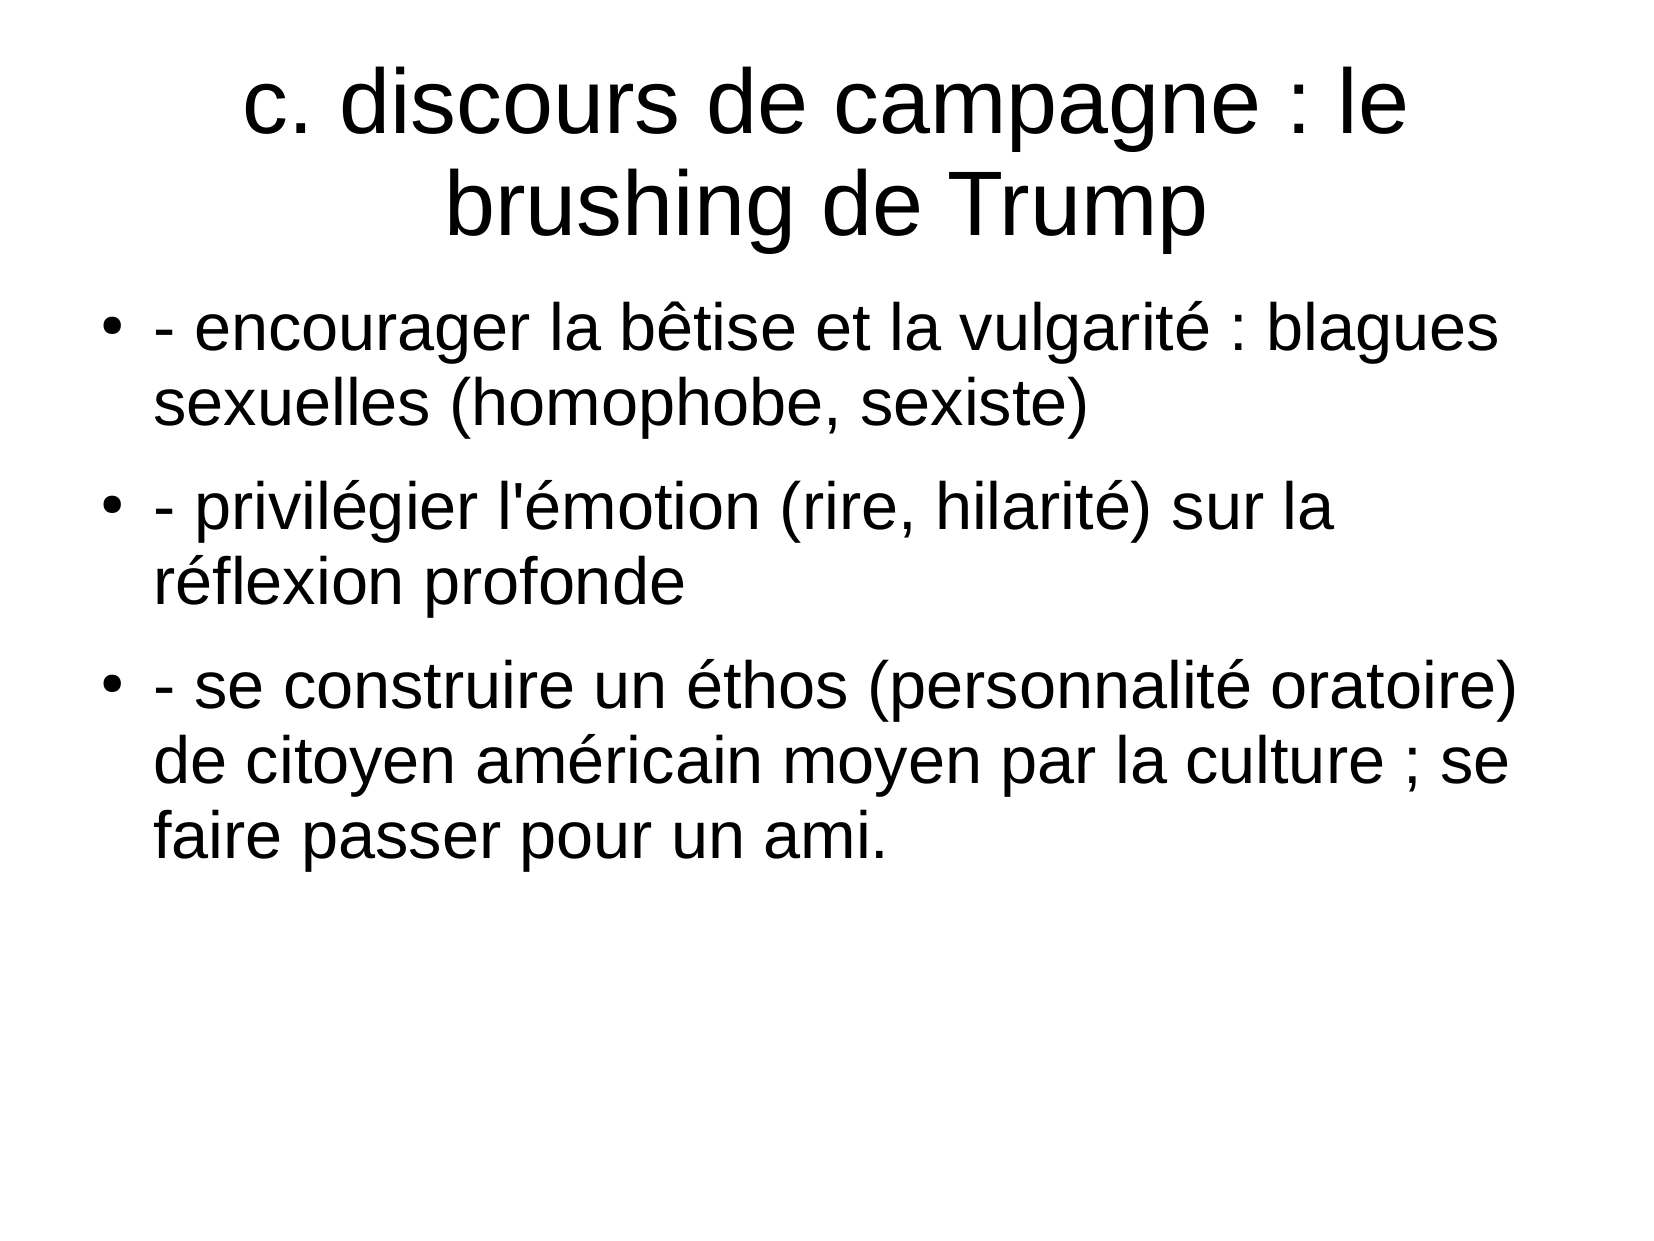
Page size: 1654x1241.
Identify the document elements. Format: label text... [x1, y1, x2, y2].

list - encourager la bêtise et la vulgarité : blagues sexuelles (homophobe, sexiste) - privilégier l'émotion (rire, hilarité) sur la réflexion profonde - se construire un éthos (personnalité oratoire) de citoyen américain moyen par la culture ; se faire passer pour un ami. [82, 290, 1571, 1010]
title c. discours de campagne : le brushing de Trump [82, 49, 1571, 257]
